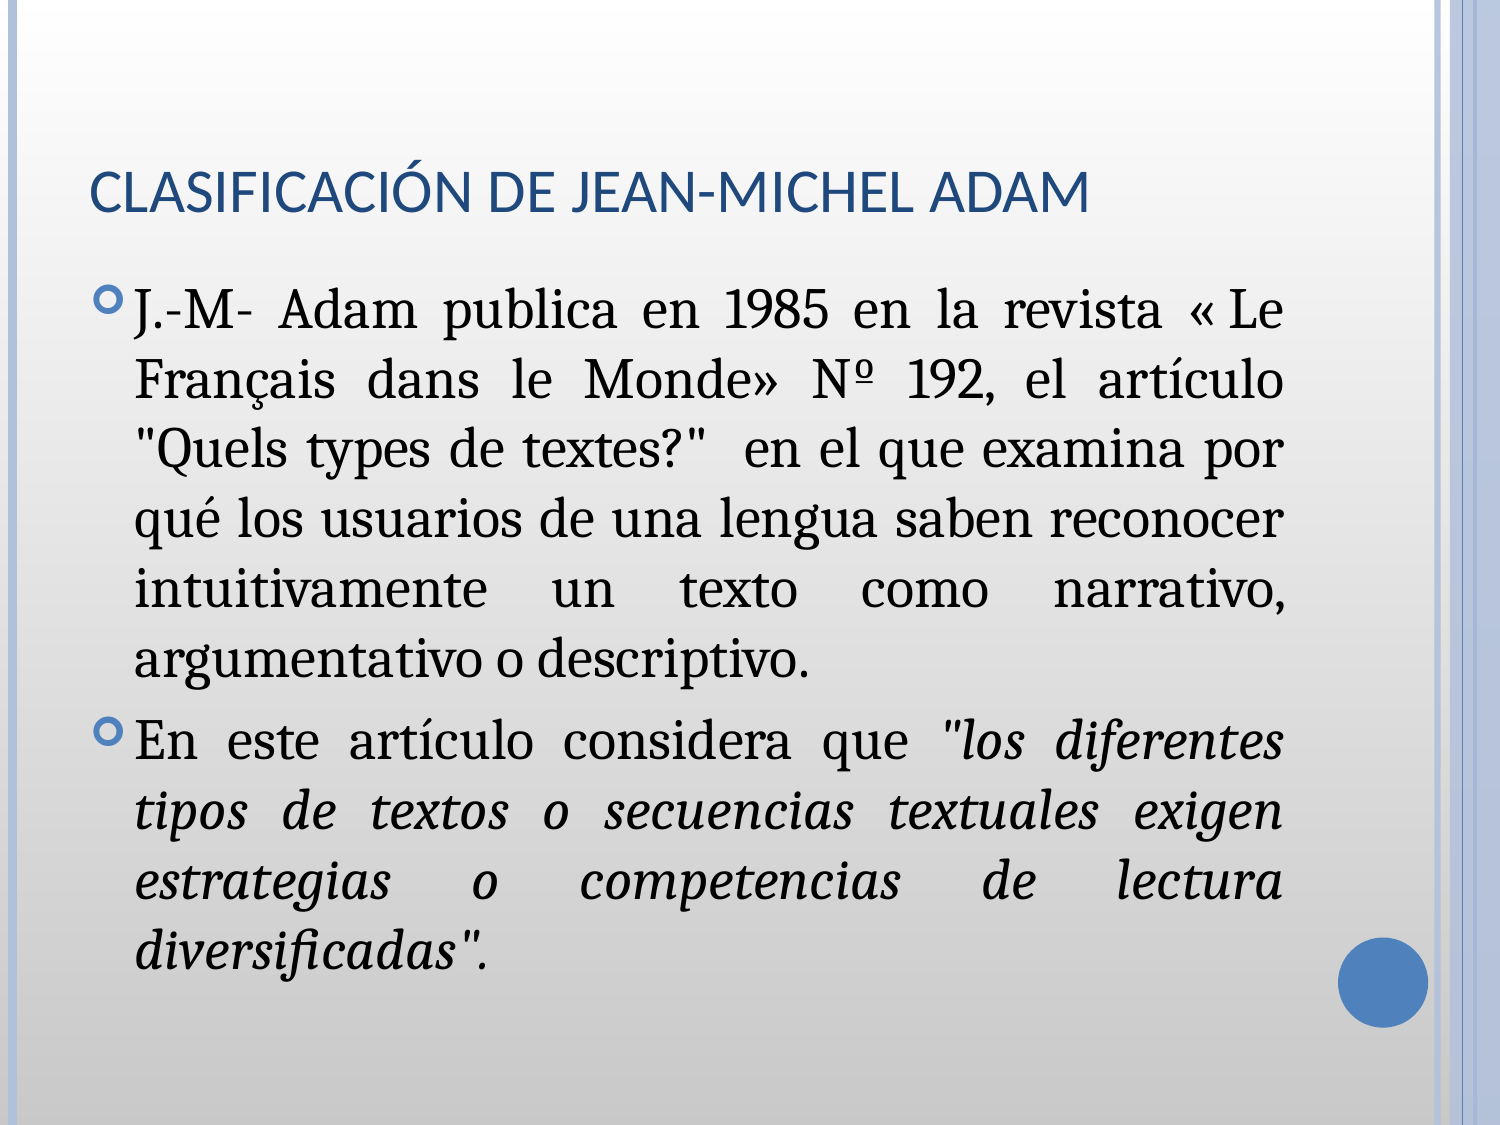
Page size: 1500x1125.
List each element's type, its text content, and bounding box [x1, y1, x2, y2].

title CLASIFICACIÓN DE JEAN-MICHEL ADAM [74, 45, 1300, 233]
list J.-M- Adam publica en 1985 en la revista « Le Français dans le Monde» Nº 192, el artículo "Quels types de textes?" en el que examina por qué los usuarios de una lengua saben reconocer intuitivamente un texto como narrativo, argumentativo o descriptivo. En este artículo considera que "los diferentes tipos de textos o secuencias textuales exigen estrategias o competencias de lectura diversificadas". [74, 262, 1300, 1062]
